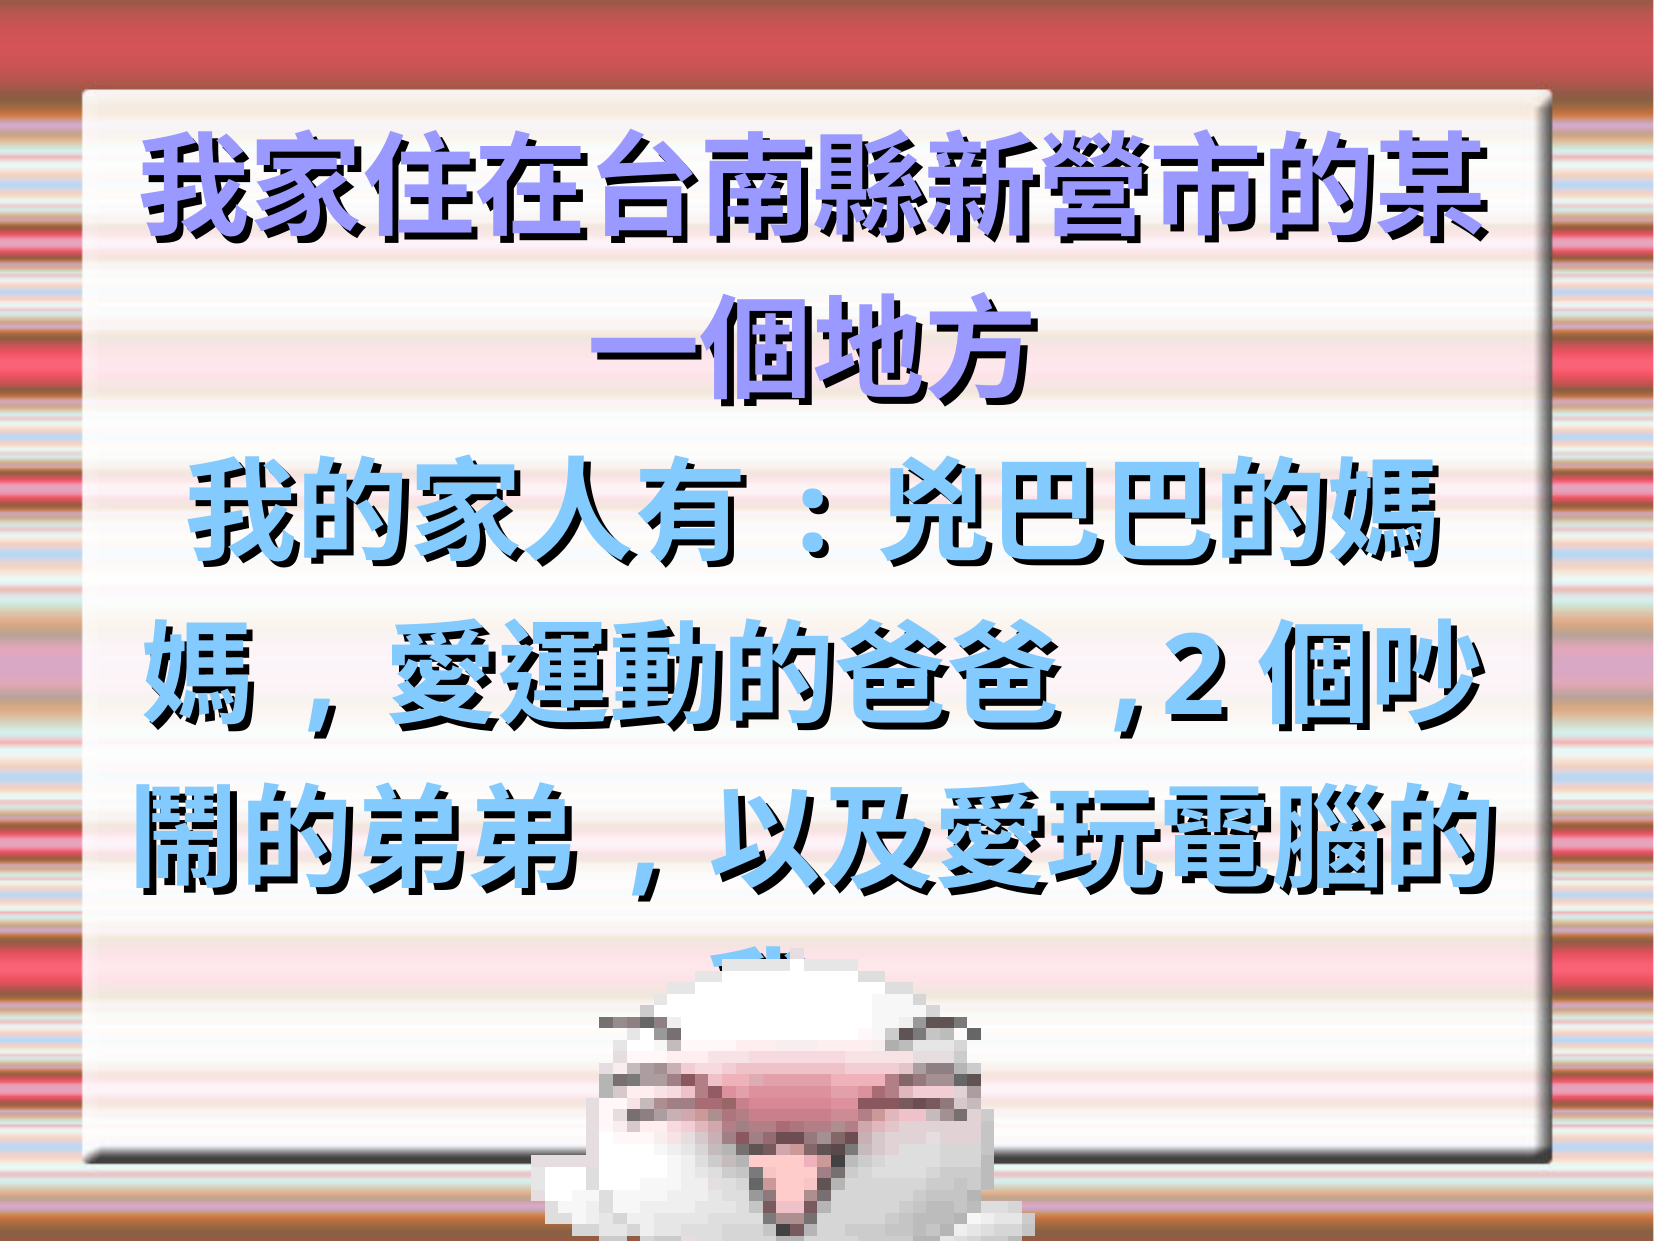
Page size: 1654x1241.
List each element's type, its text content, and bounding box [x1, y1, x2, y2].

text_box 我家住在台南縣新營市的某一個地方 [88, 88, 1536, 413]
picture [0, 0, 1654, 1241]
text_box 我的家人有:兇巴巴的媽媽,愛運動的爸爸,2個吵鬧的弟弟,以及愛玩電腦的我. [88, 413, 1536, 969]
